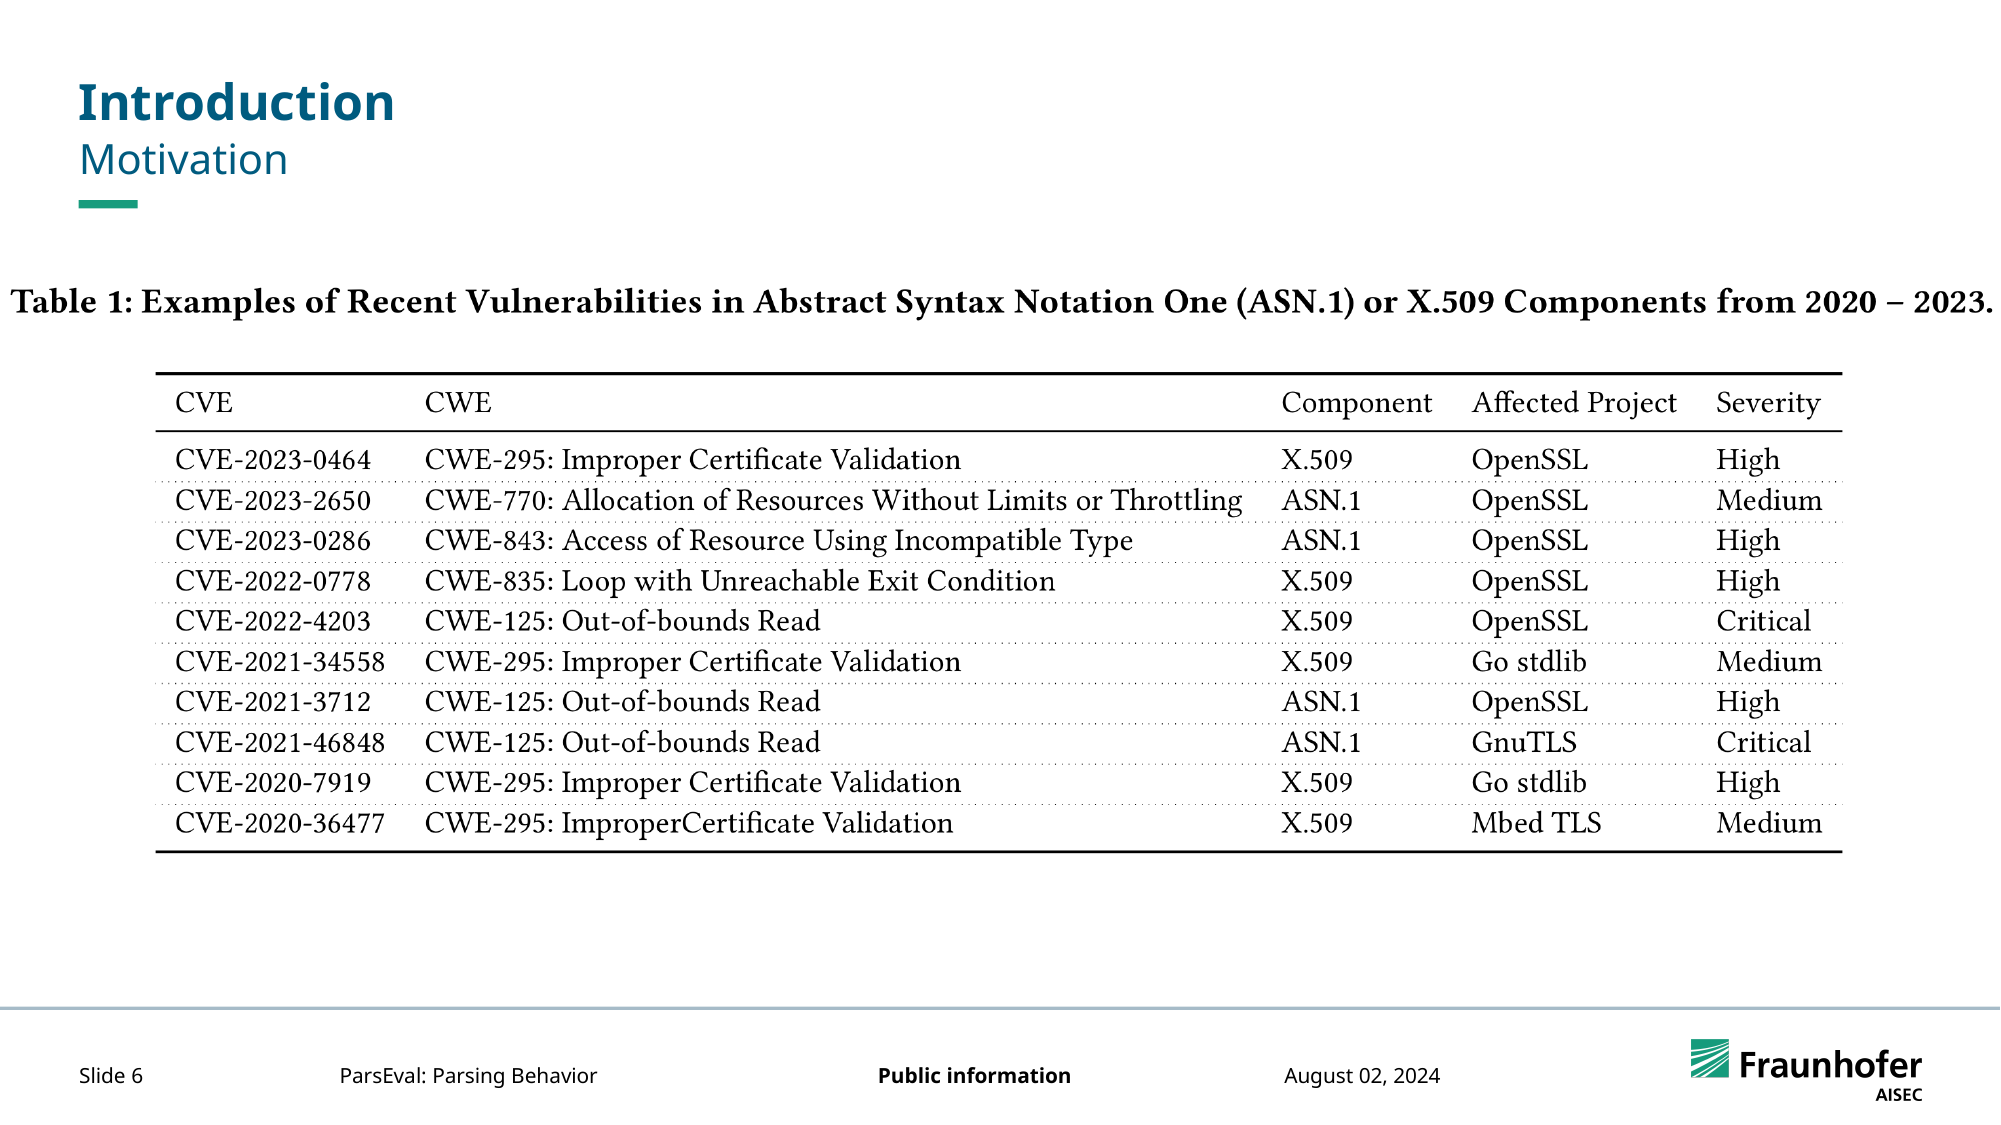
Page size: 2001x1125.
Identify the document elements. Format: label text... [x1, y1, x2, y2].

title Introduction [78, 64, 1922, 127]
picture [1691, 1039, 1922, 1101]
list Motivation [78, 127, 1922, 180]
picture [3, 257, 2000, 871]
